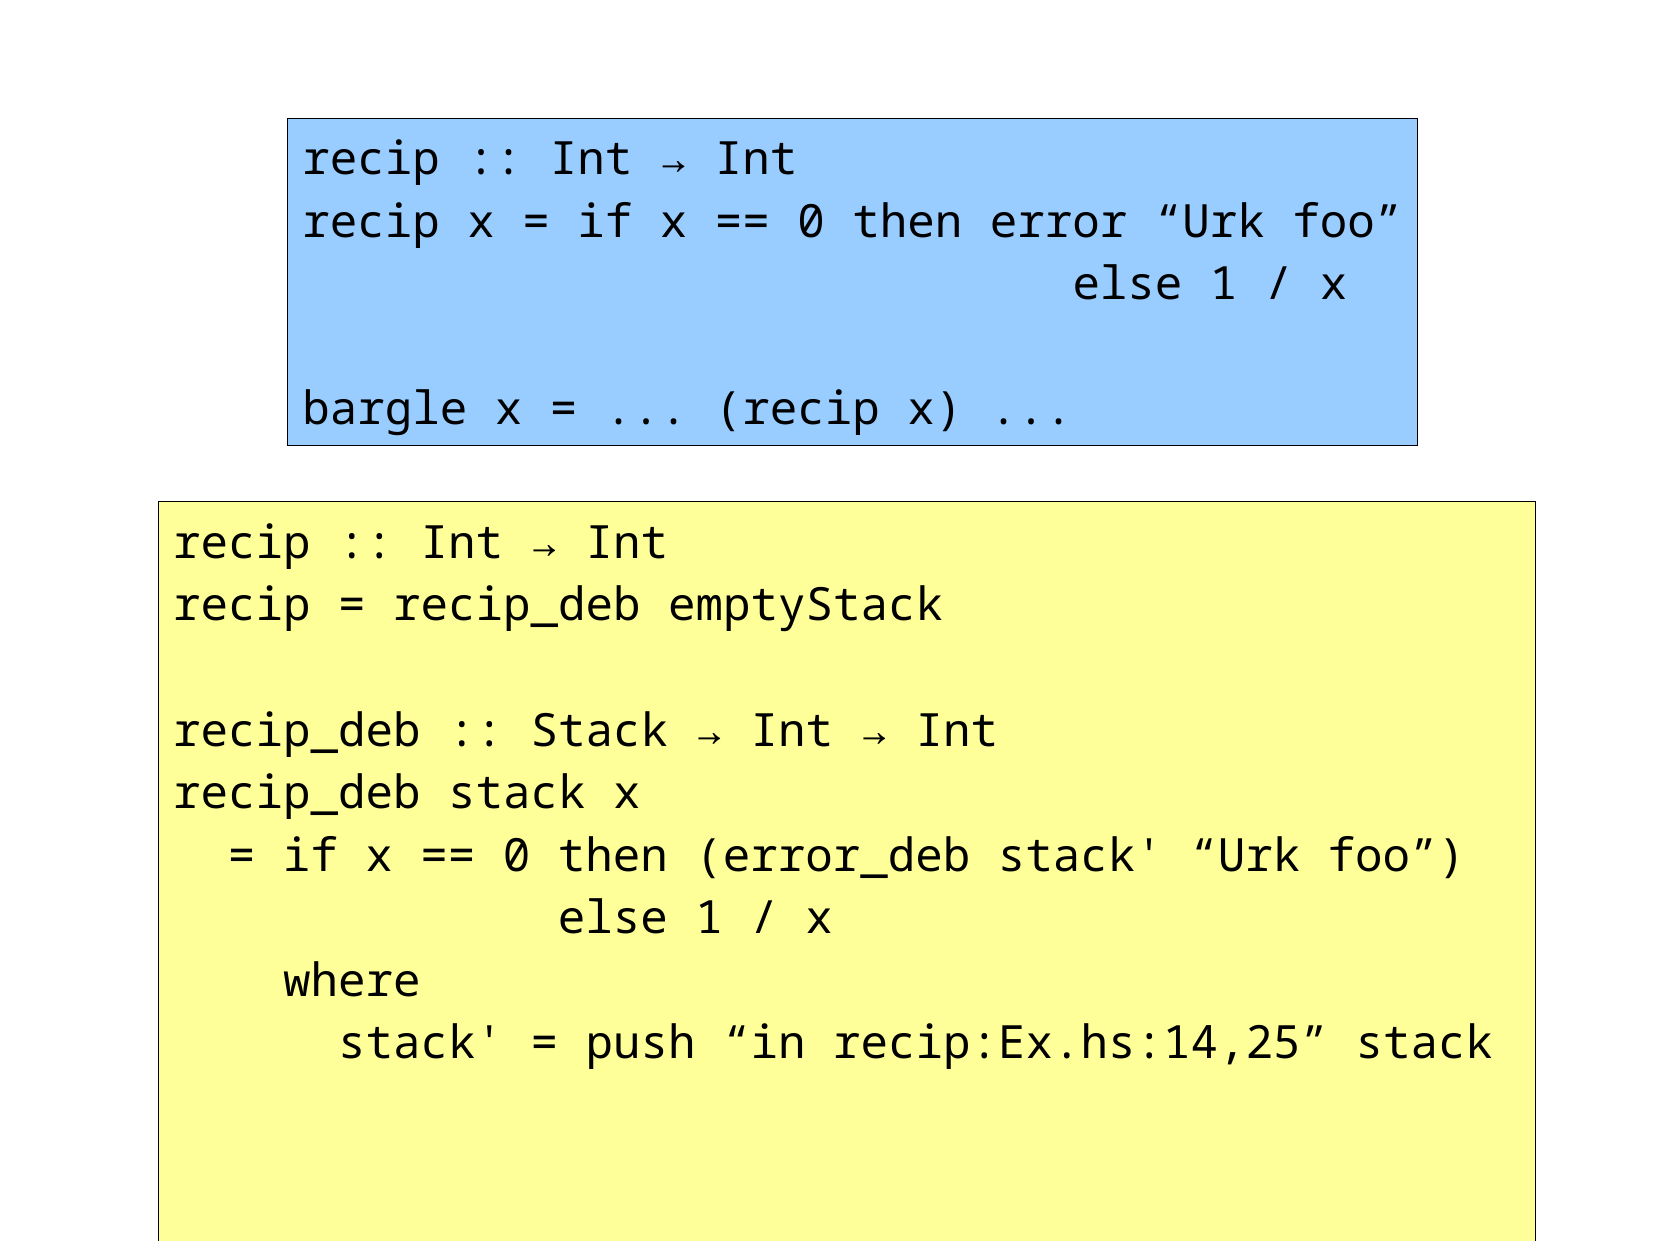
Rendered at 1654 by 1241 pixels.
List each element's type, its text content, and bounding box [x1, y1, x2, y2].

text_box recip :: Int → Int recip x = if x == 0 then error “Urk foo” else 1 / x bargle x = ... (recip x) ... [287, 118, 1418, 400]
text_box recip :: Int → Int recip = recip_deb emptyStack recip_deb :: Stack → Int → Int recip_deb stack x = if x == 0 then (error_deb stack' “Urk foo”) else 1 / x where stack' = push “in recip:Ex.hs:14,25” stack bargle_deb stack x = ... (recip_deb stack' x) ... where stack' = push “in bargle:Ex.hs:17,32” [158, 501, 1536, 1210]
